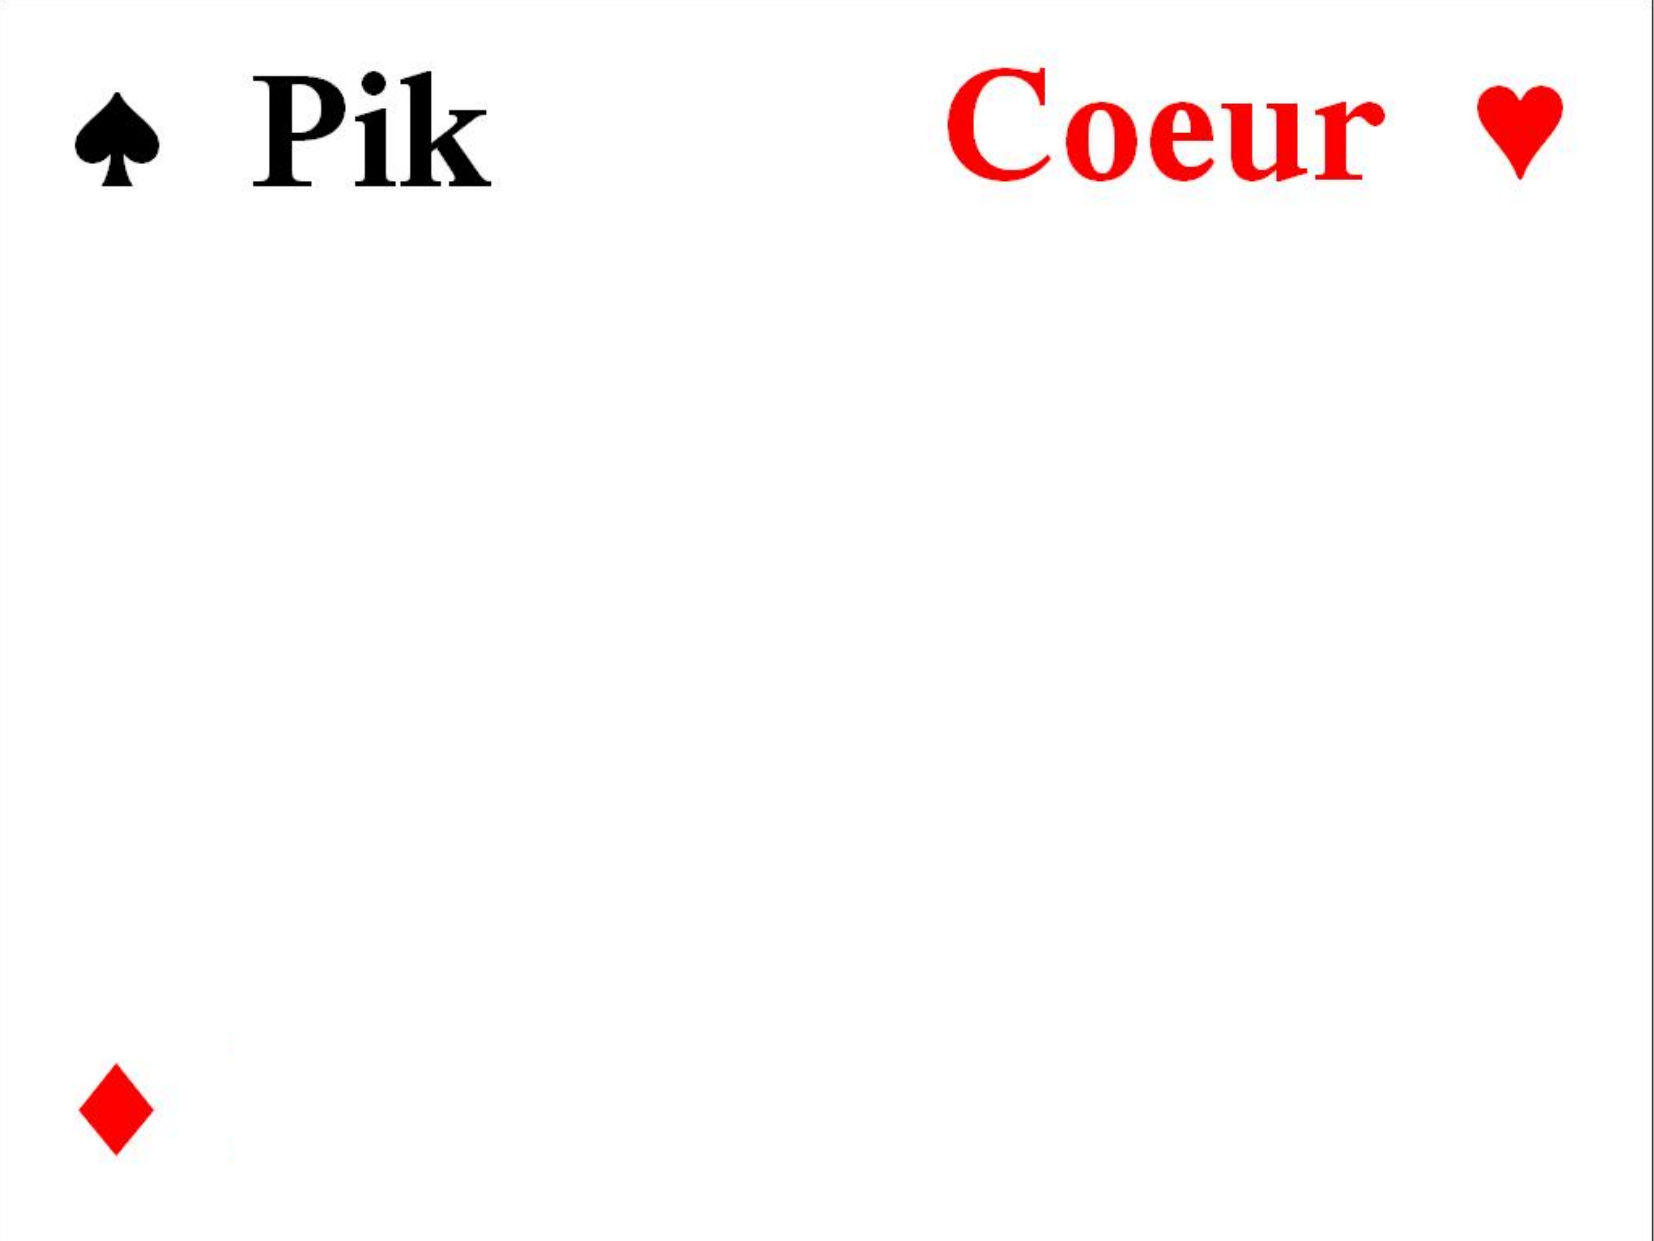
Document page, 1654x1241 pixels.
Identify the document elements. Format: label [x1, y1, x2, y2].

picture [0, 0, 1654, 1241]
text_box [29, 283, 1624, 1195]
